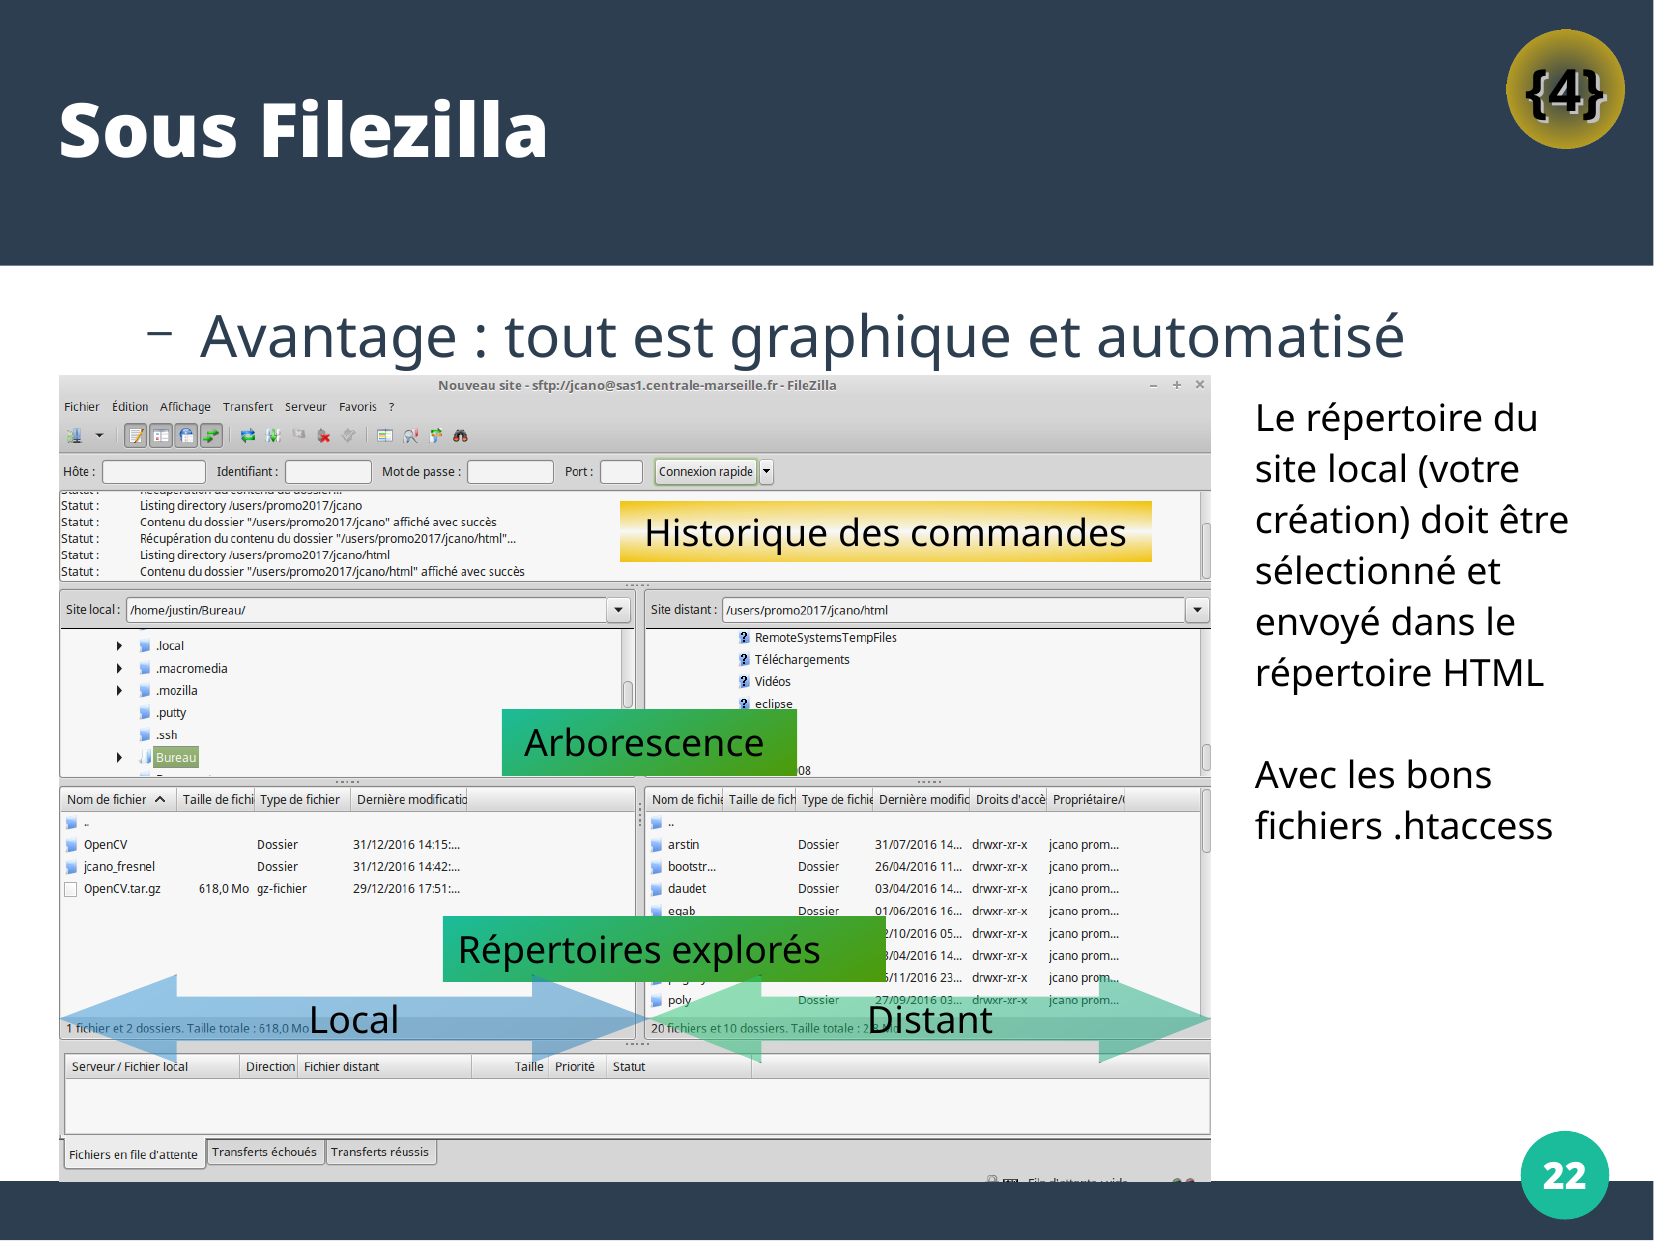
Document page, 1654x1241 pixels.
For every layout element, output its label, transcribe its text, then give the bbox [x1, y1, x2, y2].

text_box Local [59, 974, 649, 1064]
text_box Distant [649, 974, 1211, 1064]
picture [555, 982, 739, 1018]
text_box Le répertoire du site local (votre création) doit être sélectionné et envoyé dans le répertoire HTML Avec les bons fichiers .htaccess [1240, 383, 1625, 878]
text_box Répertoires explorés [442, 916, 886, 975]
title Sous Filezilla [59, 49, 1595, 207]
list Avantage : tout est graphique et automatisé [59, 295, 1595, 1123]
picture [59, 375, 1211, 1018]
picture [59, 1019, 1211, 1182]
text_box {4} [1506, 29, 1625, 149]
text_box Arborescence [501, 709, 798, 768]
text_box Historique des commandes [620, 501, 1152, 562]
